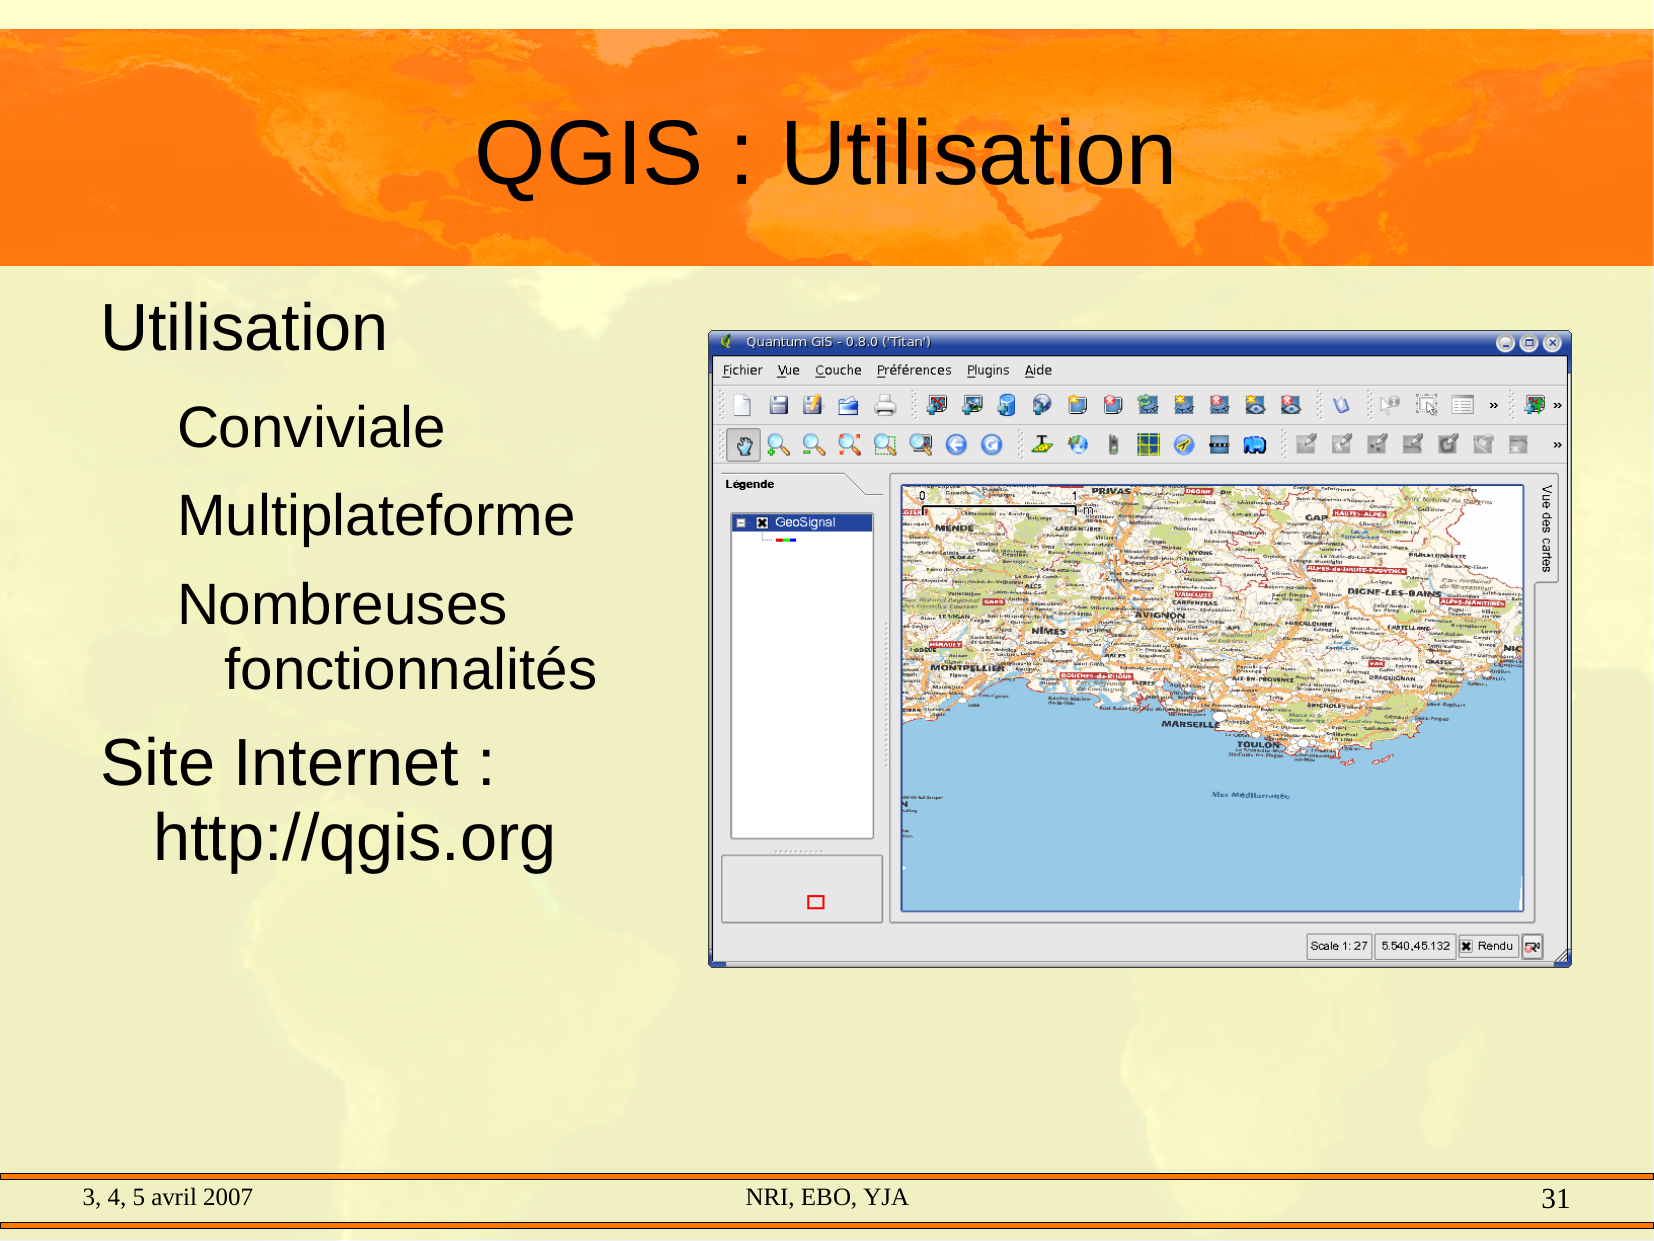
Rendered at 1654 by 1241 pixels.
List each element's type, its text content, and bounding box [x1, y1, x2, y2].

list Utilisation Conviviale Multiplateforme Nombreuses fonctionnalités Site Internet : http://qgis.org [82, 290, 809, 1109]
picture [708, 330, 1572, 968]
picture [0, 29, 1654, 266]
title QGIS : Utilisation [82, 49, 1571, 257]
